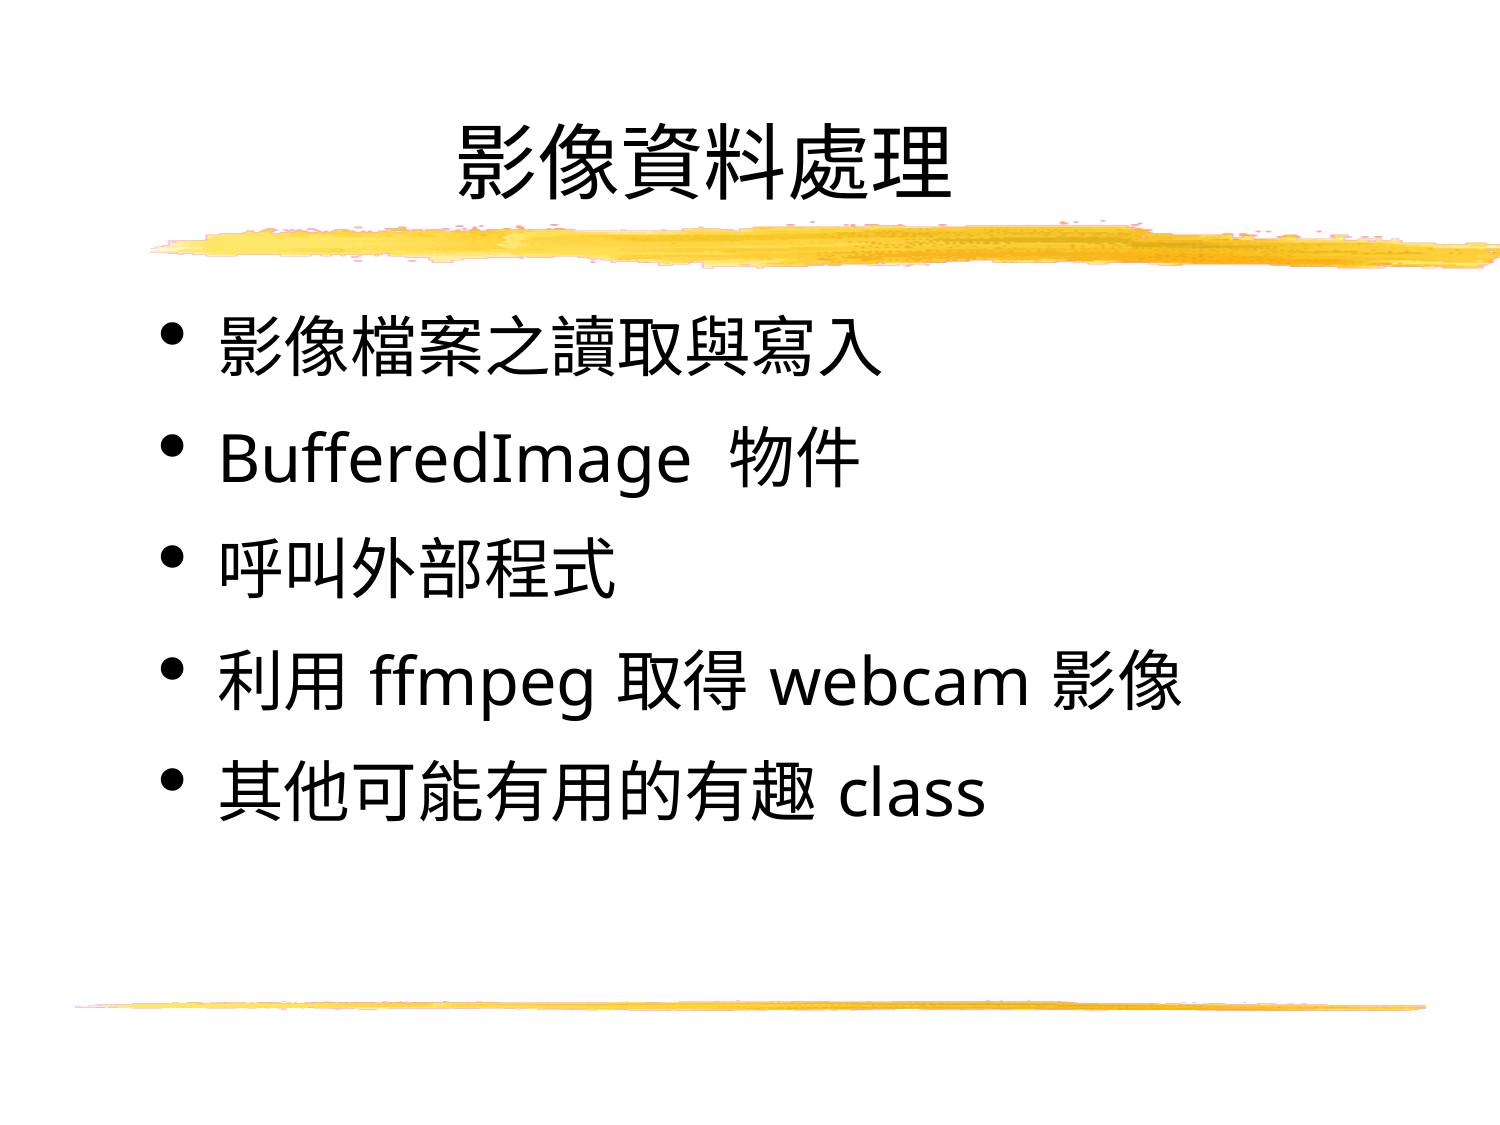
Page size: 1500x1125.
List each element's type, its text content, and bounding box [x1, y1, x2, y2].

list 影像檔案之讀取與寫入 BufferedImage 物件 呼叫外部程式 利用ffmpeg取得webcam影像 其他可能有用的有趣class [146, 285, 1397, 938]
picture [75, 999, 1426, 1013]
picture [150, 215, 1500, 279]
title 影像資料處理 [66, 37, 1342, 225]
